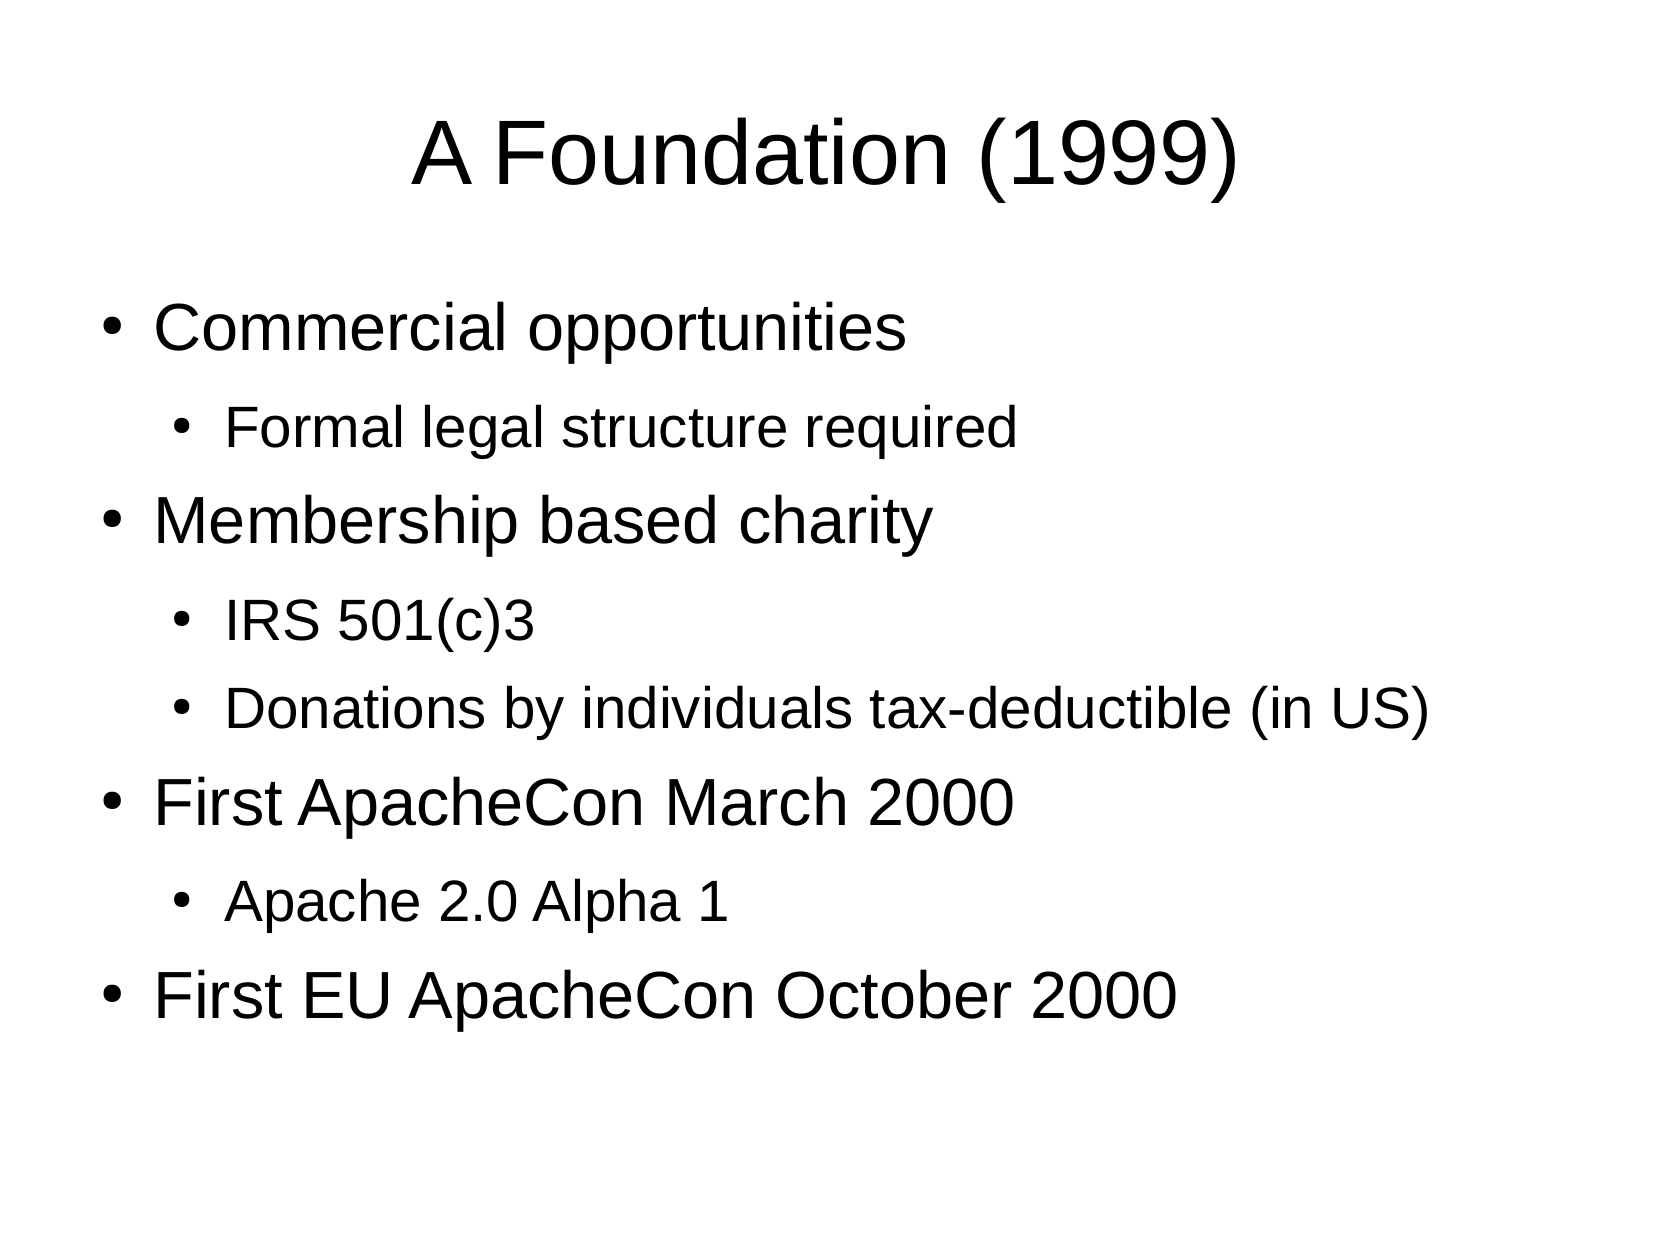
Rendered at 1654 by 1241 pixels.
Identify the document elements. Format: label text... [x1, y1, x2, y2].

title A Foundation (1999) [82, 49, 1571, 257]
list Commercial opportunities Formal legal structure required Membership based charity IRS 501(c)3 Donations by individuals tax-deductible (in US) First ApacheCon March 2000 Apache 2.0 Alpha 1 First EU ApacheCon October 2000 [82, 290, 1571, 1126]
